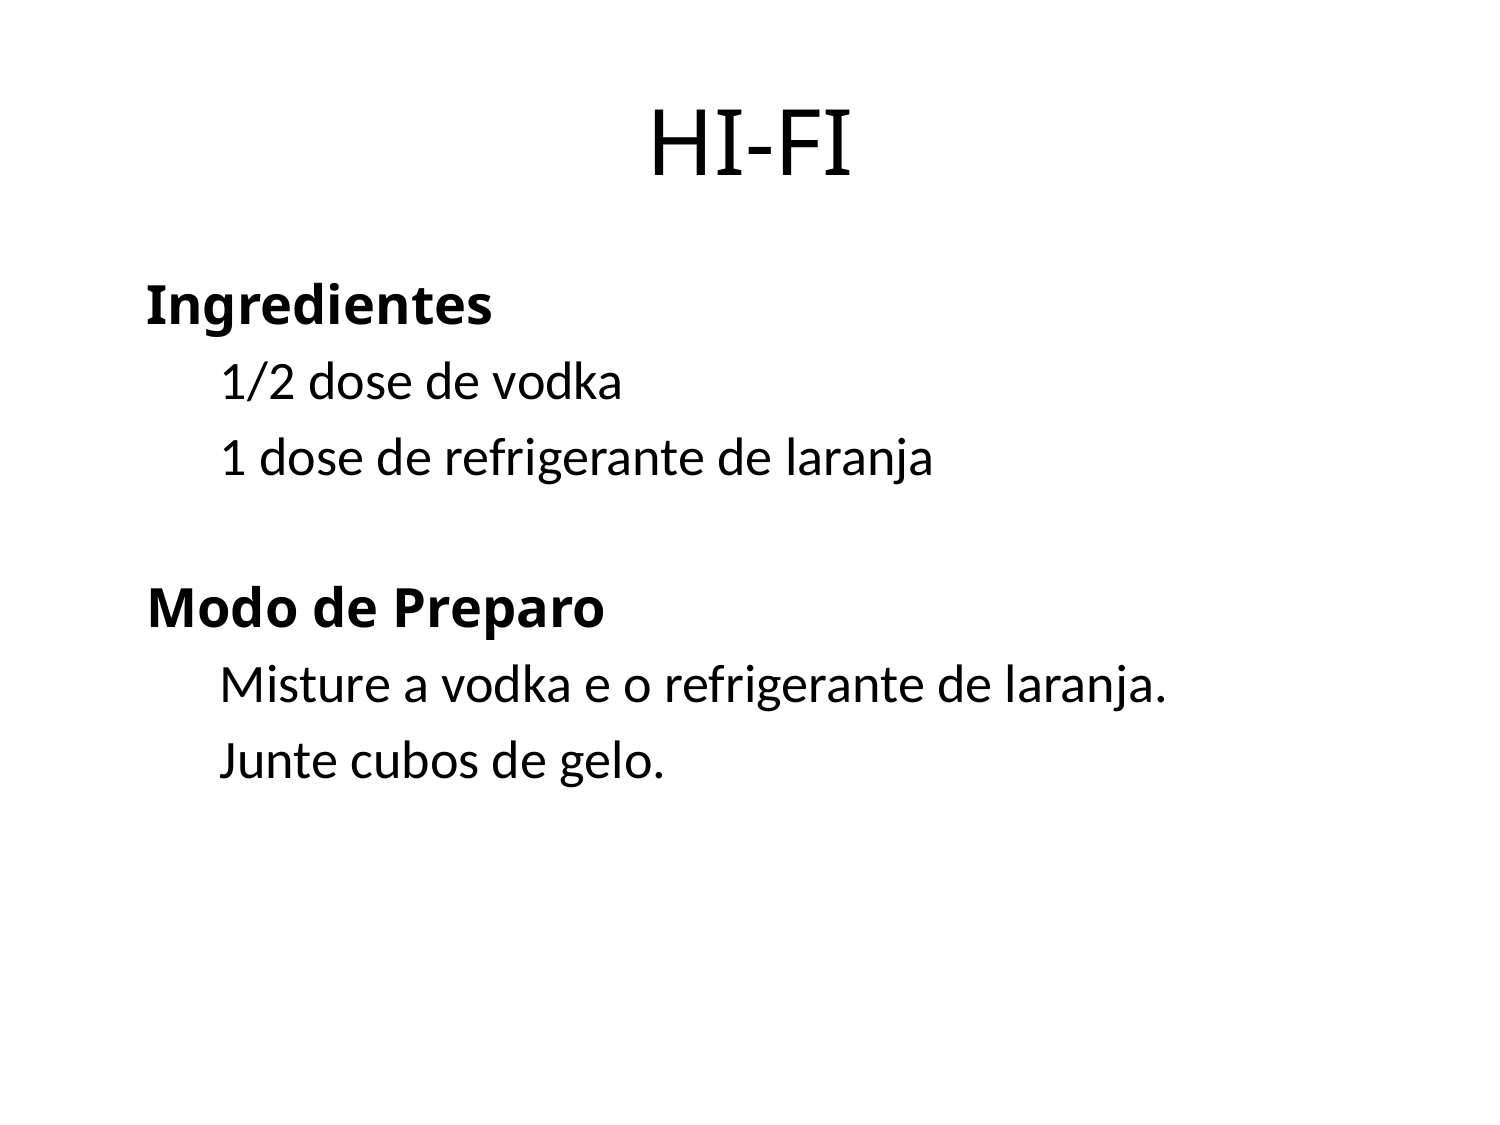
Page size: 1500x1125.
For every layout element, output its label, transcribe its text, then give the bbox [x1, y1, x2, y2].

title HI-FI [75, 45, 1425, 233]
list Ingredientes 1/2 dose de vodka 1 dose de refrigerante de laranja Modo de Preparo Misture a vodka e o refrigerante de laranja. Junte cubos de gelo. [75, 262, 1425, 1005]
